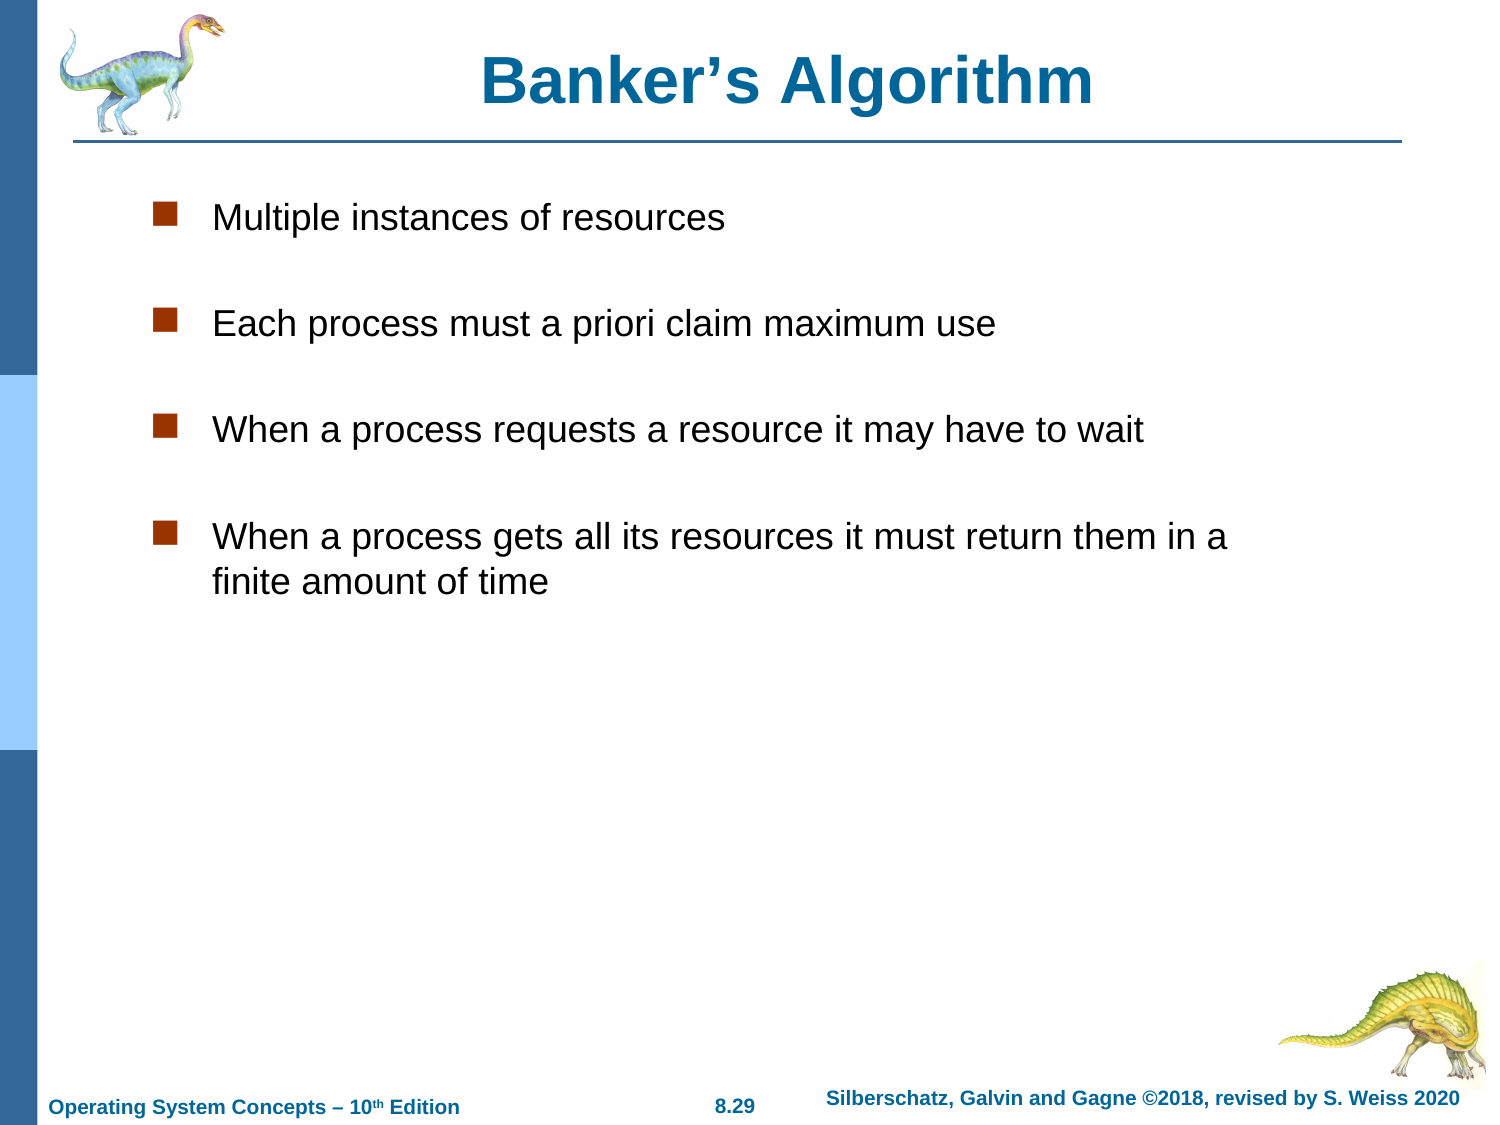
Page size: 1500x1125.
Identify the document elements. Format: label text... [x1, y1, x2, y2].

list Multiple instances of resources Each process must a priori claim maximum use When a process requests a resource it may have to wait When a process gets all its resources it must return them in a finite amount of time [140, 185, 1250, 914]
picture [46, 0, 243, 149]
picture [1275, 959, 1486, 1095]
title Banker’s Algorithm [150, 29, 1426, 125]
